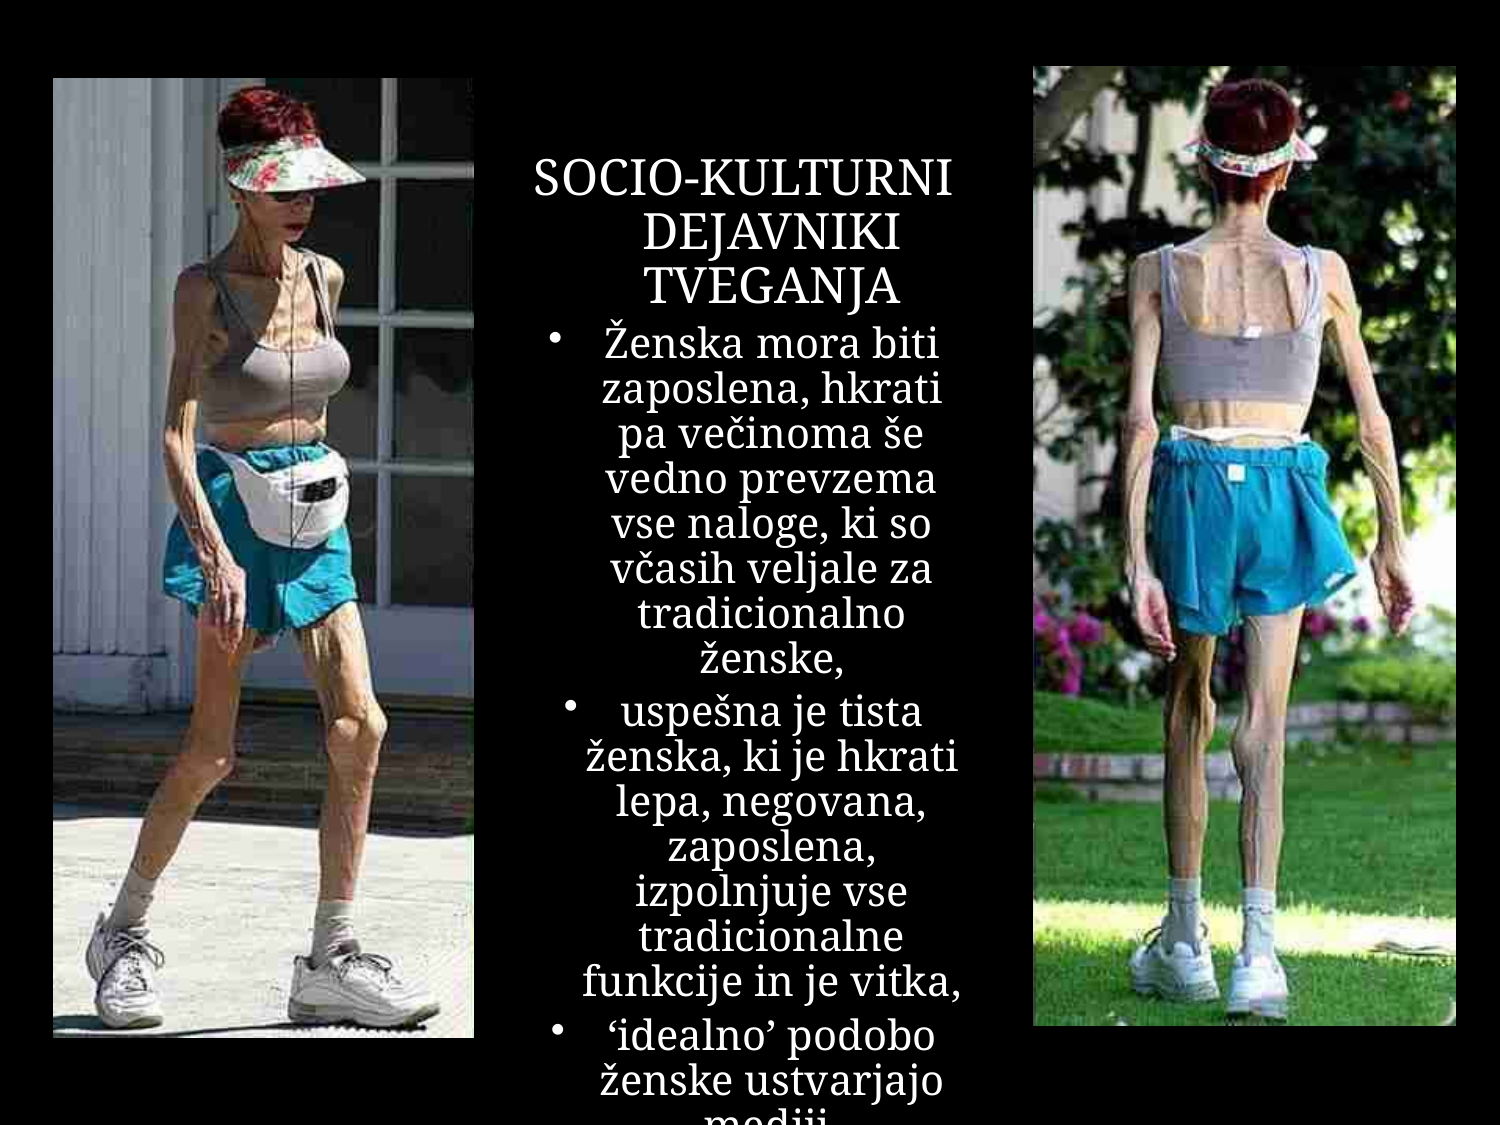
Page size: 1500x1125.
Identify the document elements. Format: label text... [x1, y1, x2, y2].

picture [53, 78, 474, 1038]
picture [1033, 66, 1456, 1026]
list SOCIO-KULTURNI DEJAVNIKI TVEGANJA Ženska mora biti zaposlena, hkrati pa večinoma še vedno prevzema vse naloge, ki so včasih veljale za tradicionalno ženske, uspešna je tista ženska, ki je hkrati lepa, negovana, zaposlena, izpolnjuje vse tradicionalne funkcije in je vitka, ‘idealno’ podobo ženske ustvarjajo mediji. [501, 144, 986, 1125]
